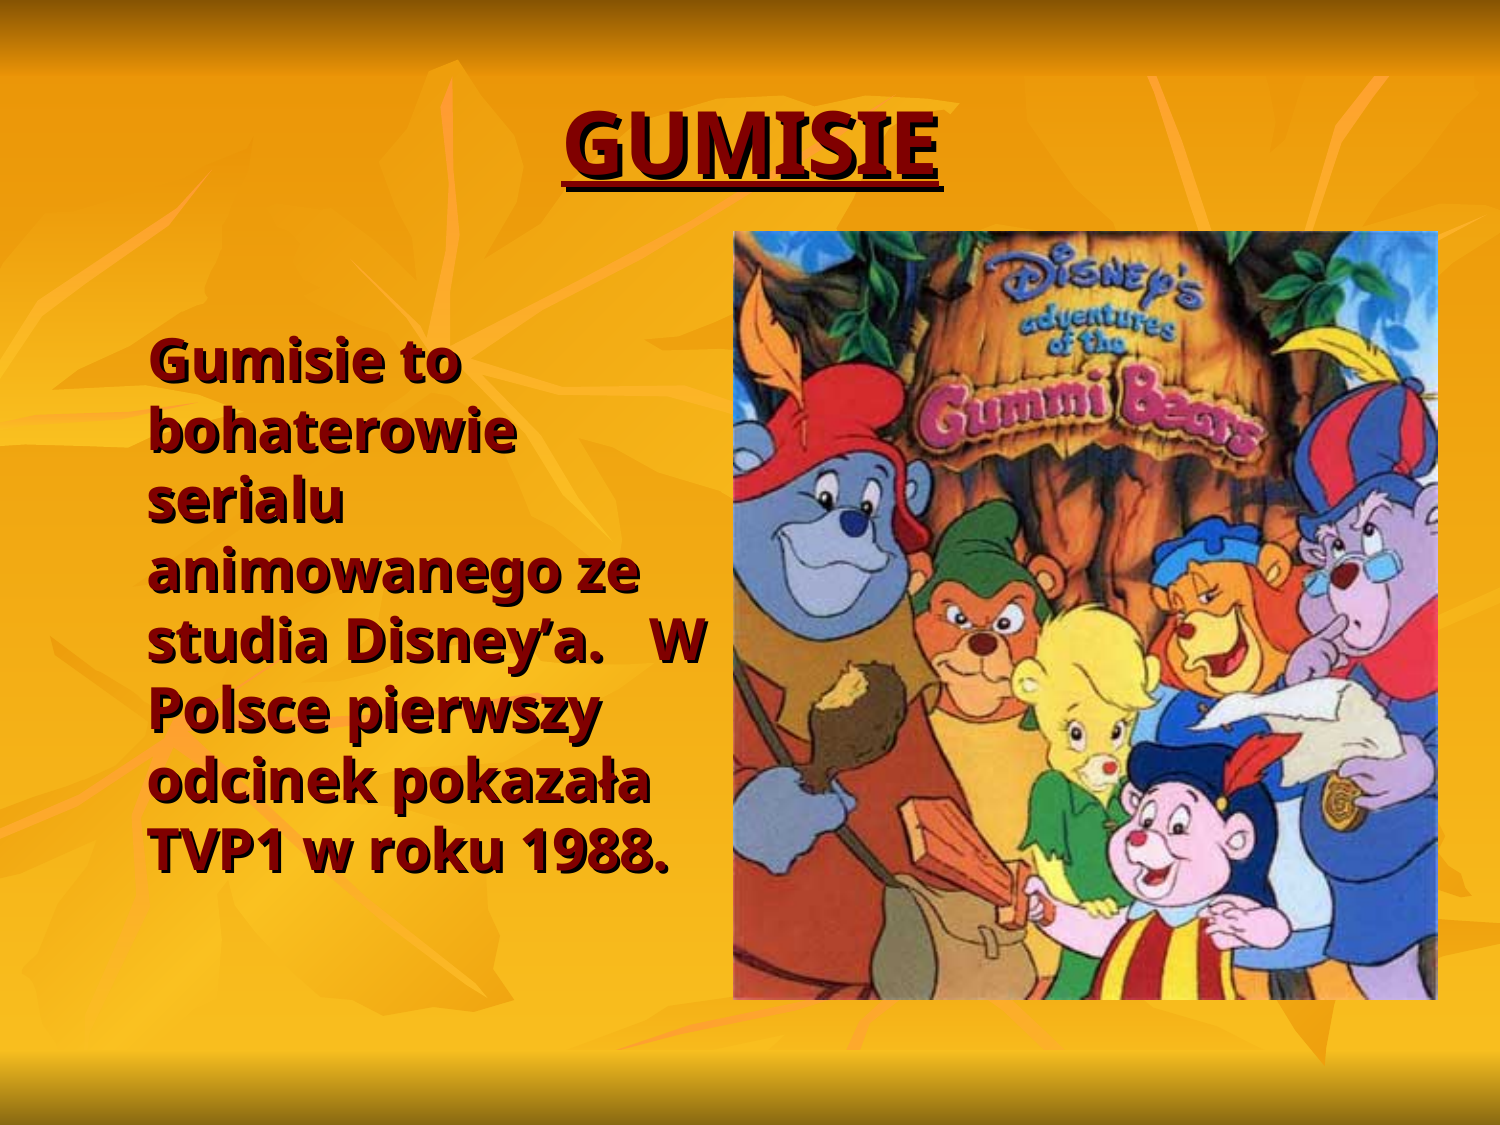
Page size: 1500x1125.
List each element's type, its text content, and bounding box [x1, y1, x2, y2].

picture [733, 231, 1438, 1000]
title GUMISIE [75, 45, 1426, 234]
list Gumisie to bohaterowie serialu animowanego ze studia Disney’a. W Polsce pierwszy odcinek pokazała TVP1 w roku 1988. [75, 314, 738, 1006]
